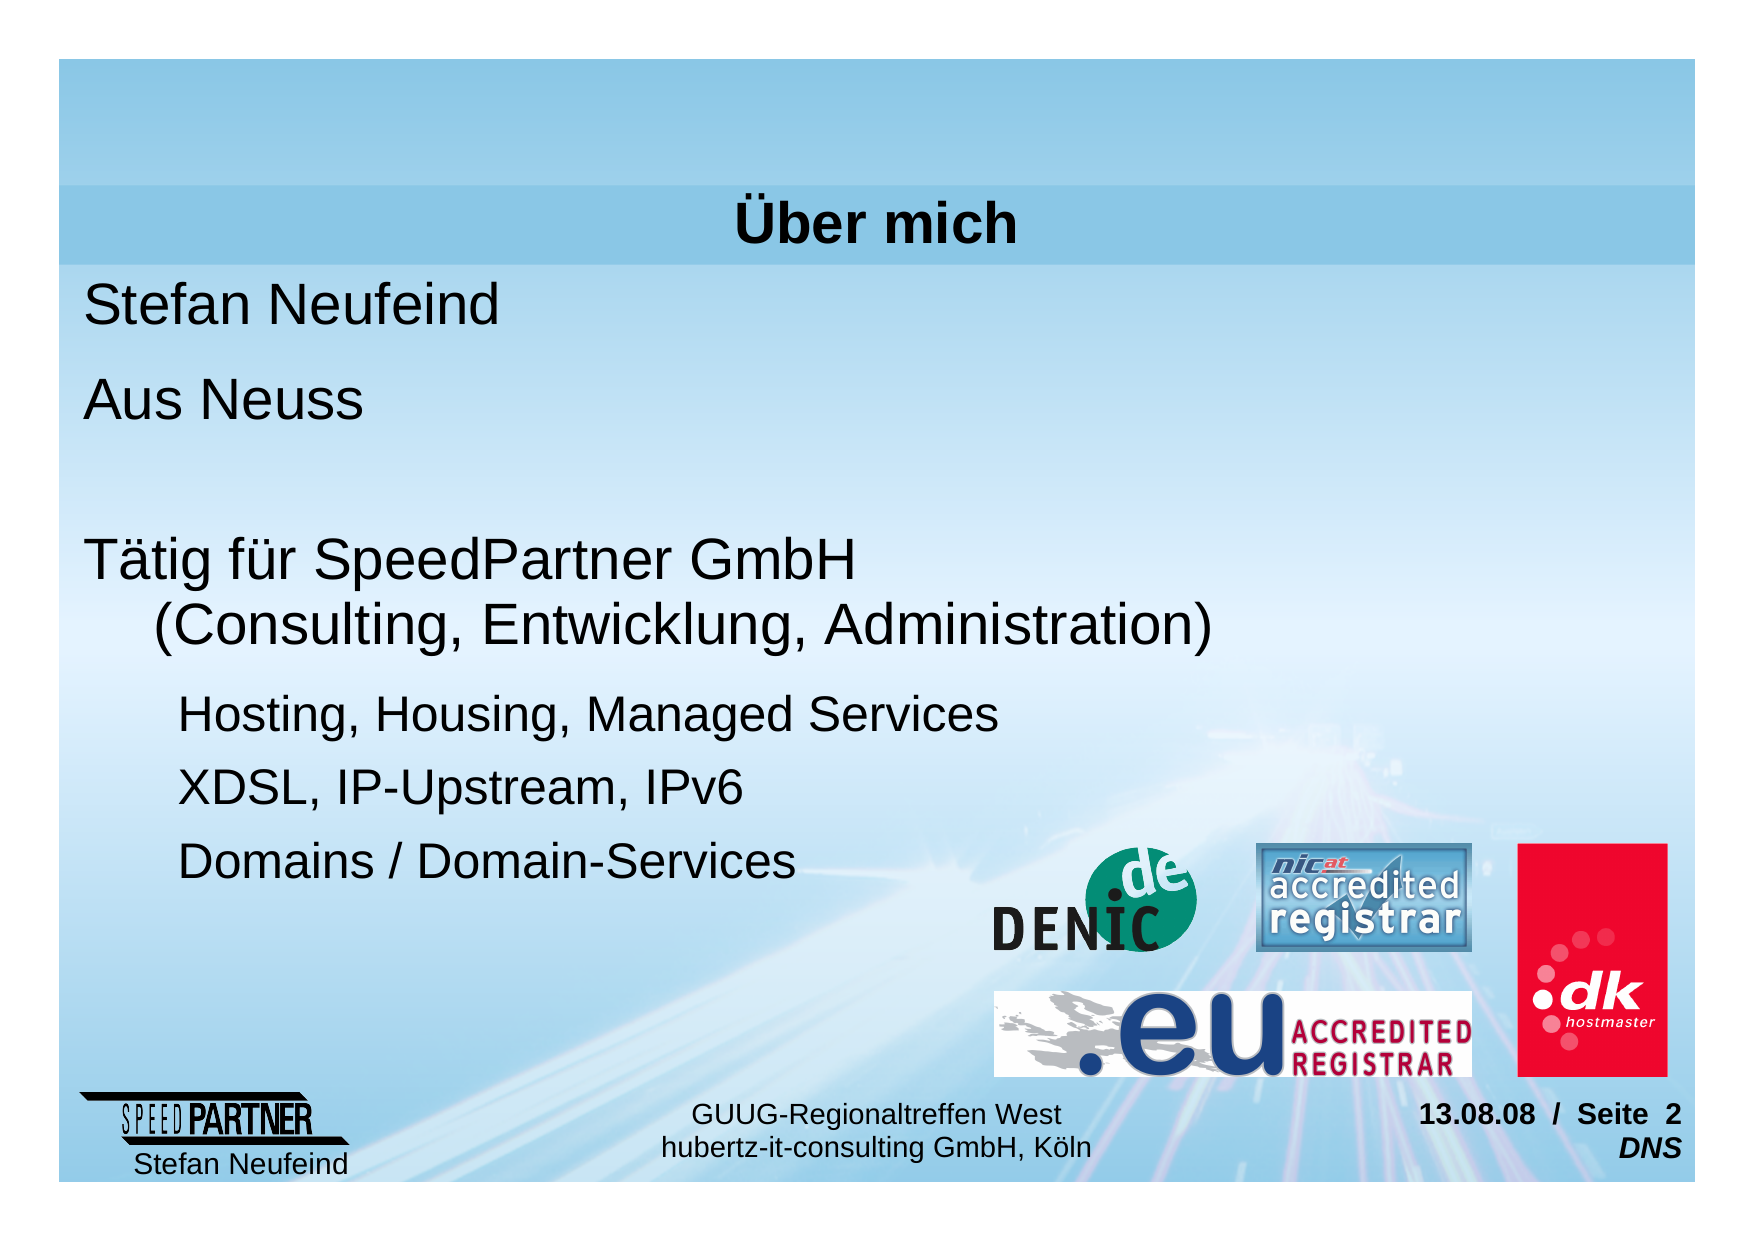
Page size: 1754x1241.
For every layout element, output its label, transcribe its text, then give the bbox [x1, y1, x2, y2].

list Stefan Neufeind Aus Neuss Tätig für SpeedPartner GmbH (Consulting, Entwicklung, Administration) Hosting, Housing, Managed Services XDSL, IP-Upstream, IPv6 Domains / Domain-Services [71, 272, 1695, 1055]
picture [59, 59, 1695, 185]
picture [994, 843, 1197, 952]
title Über mich [59, 191, 1695, 257]
picture [1256, 843, 1472, 952]
picture [59, 265, 1695, 1182]
